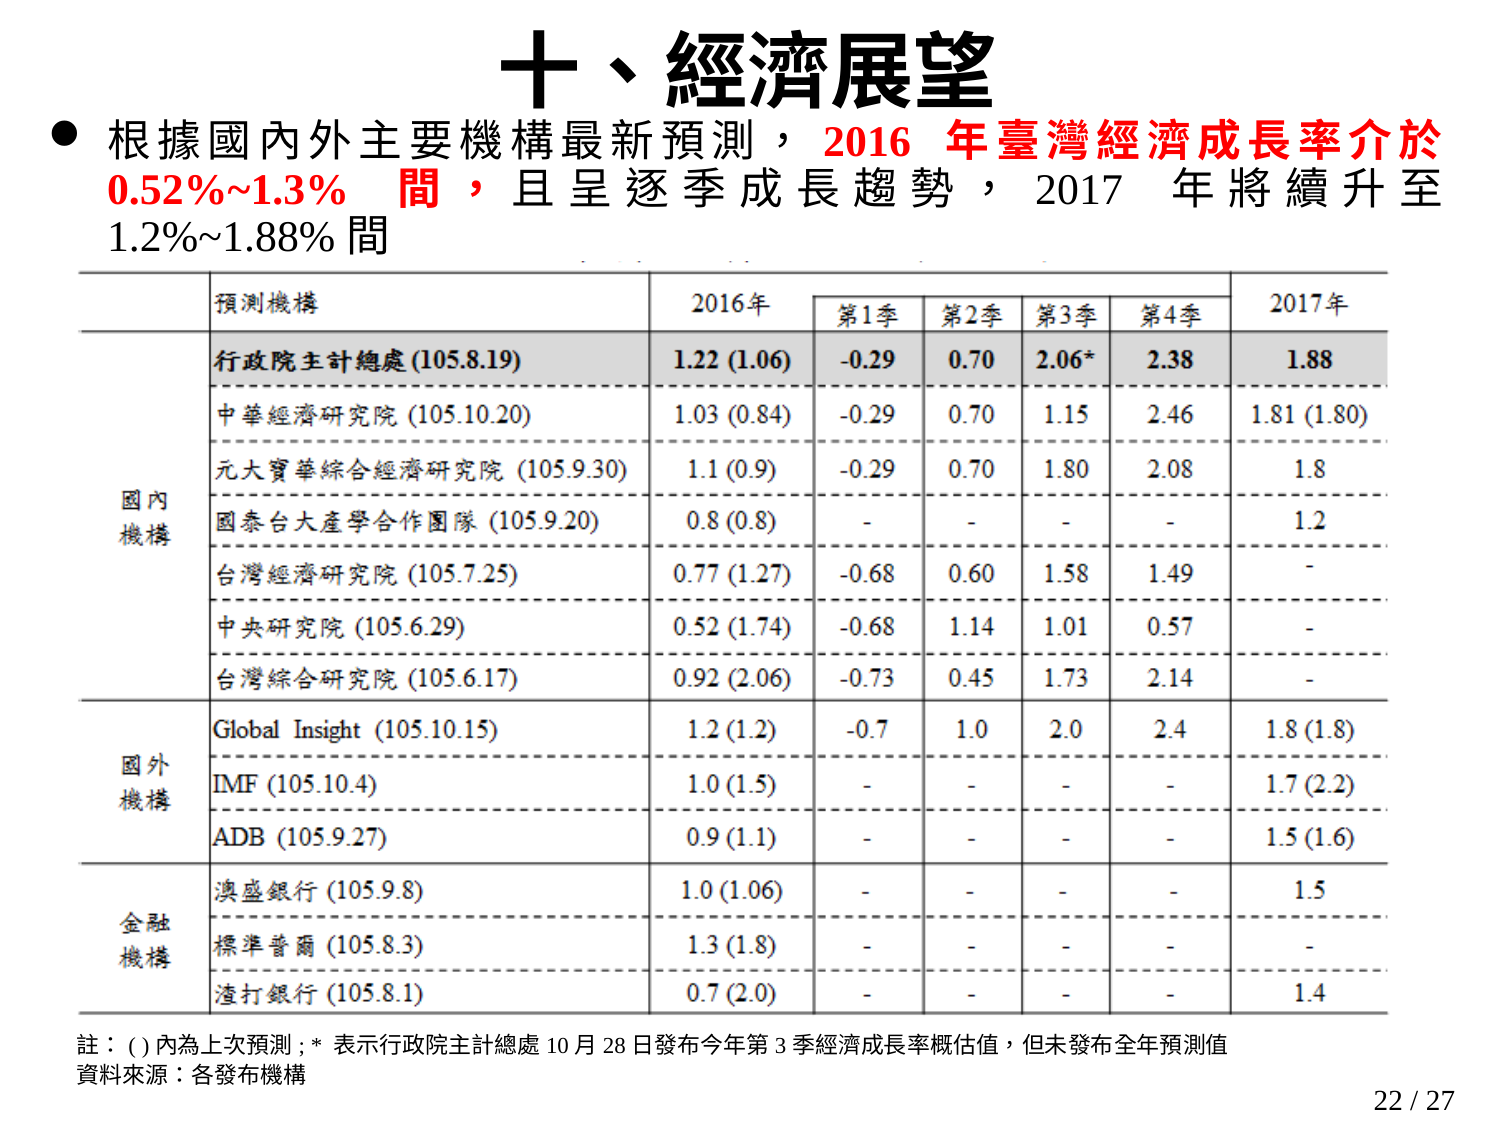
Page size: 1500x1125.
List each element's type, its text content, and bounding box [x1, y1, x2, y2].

picture [62, 261, 1406, 1026]
text_box 註：( )內為上次預測; * 表示行政院主計總處10月28日發布今年第3季經濟成長率概估值，但未發布全年預測值 資料來源：各發布機構 [62, 1021, 1424, 1096]
text_box 根據國內外主要機構最新預測，2016 年臺灣經濟成長率介於 0.52%~1.3% 間，且呈逐季成長趨勢，2017 年將續升至 1.2%~1.88%間 [13, 134, 1463, 248]
text_box 十、經濟展望 [0, 3, 1500, 134]
